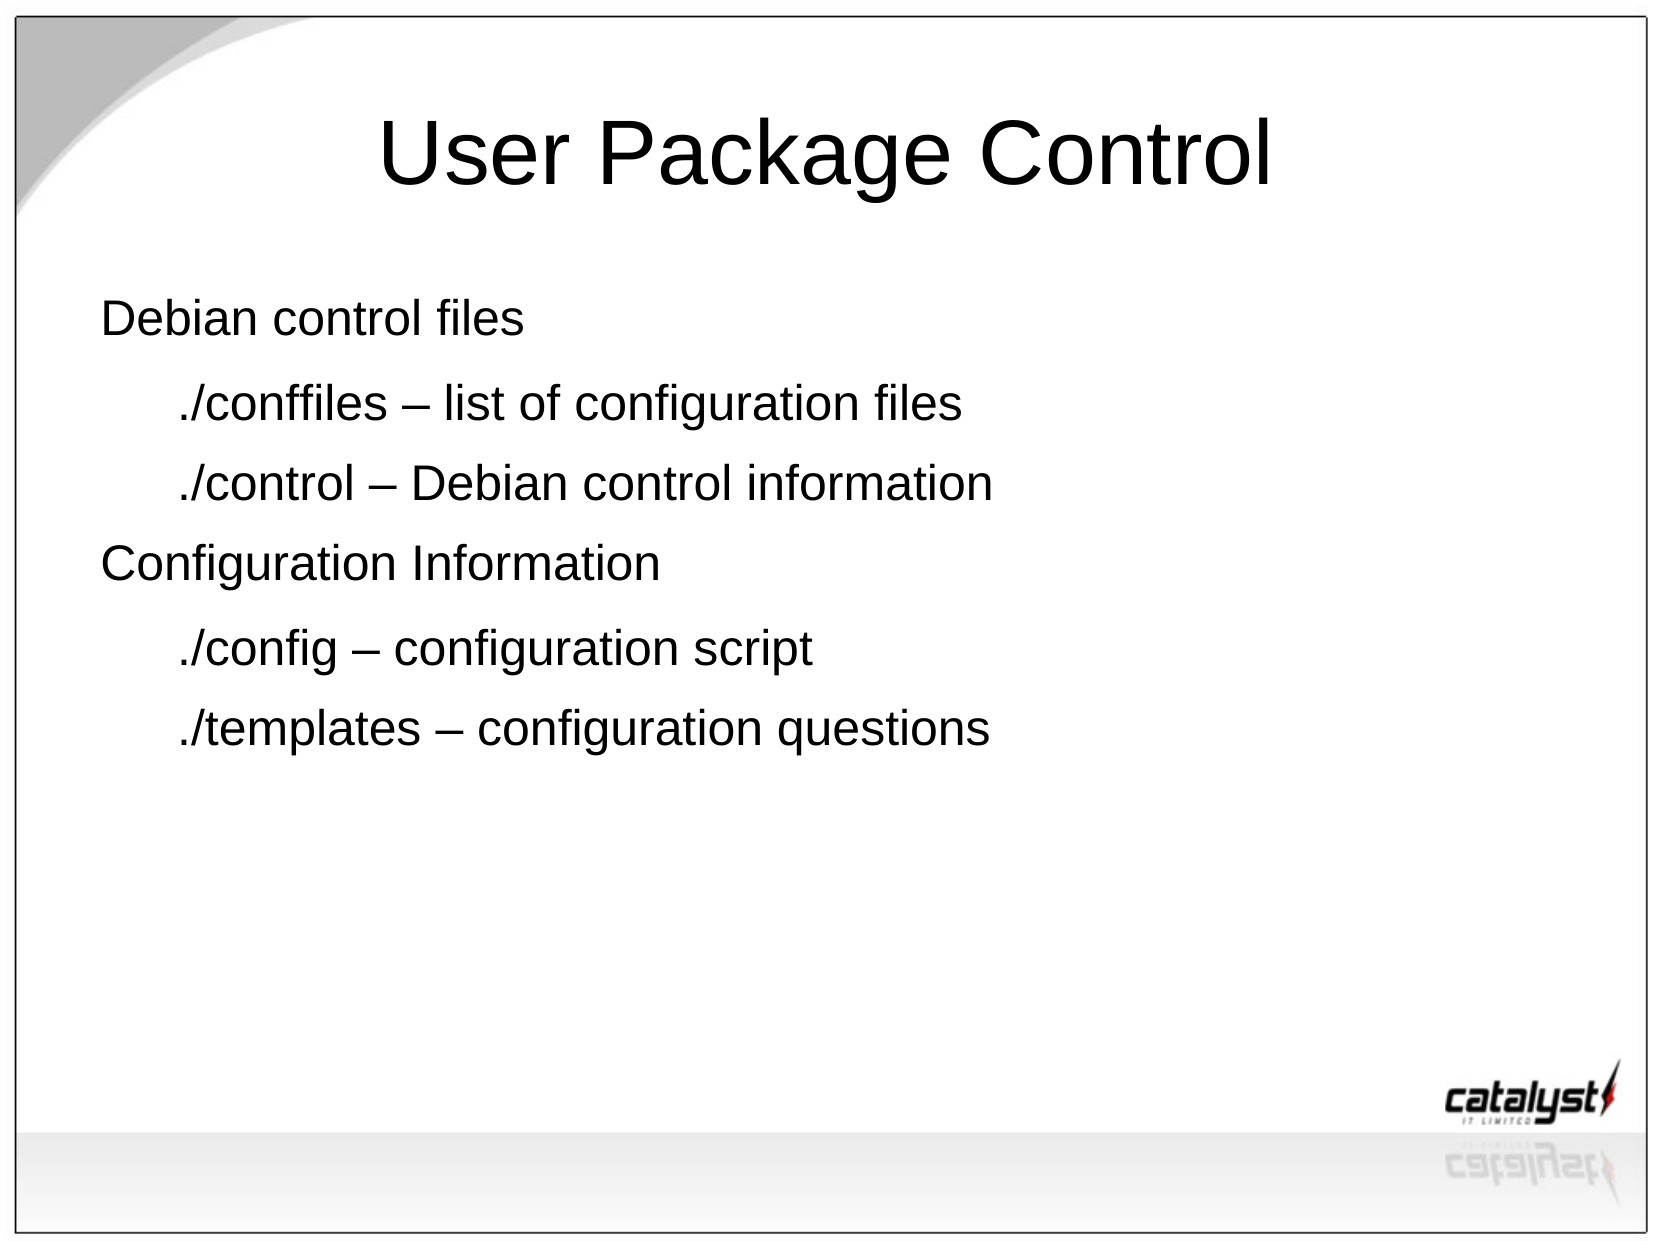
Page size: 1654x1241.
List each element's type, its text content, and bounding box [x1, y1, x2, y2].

picture [4, 5, 1654, 1241]
title User Package Control [82, 56, 1571, 250]
list Debian control files ./conffiles – list of configuration files ./control – Debian control information Configuration Information ./config – configuration script ./templates – configuration questions [82, 290, 1571, 1094]
